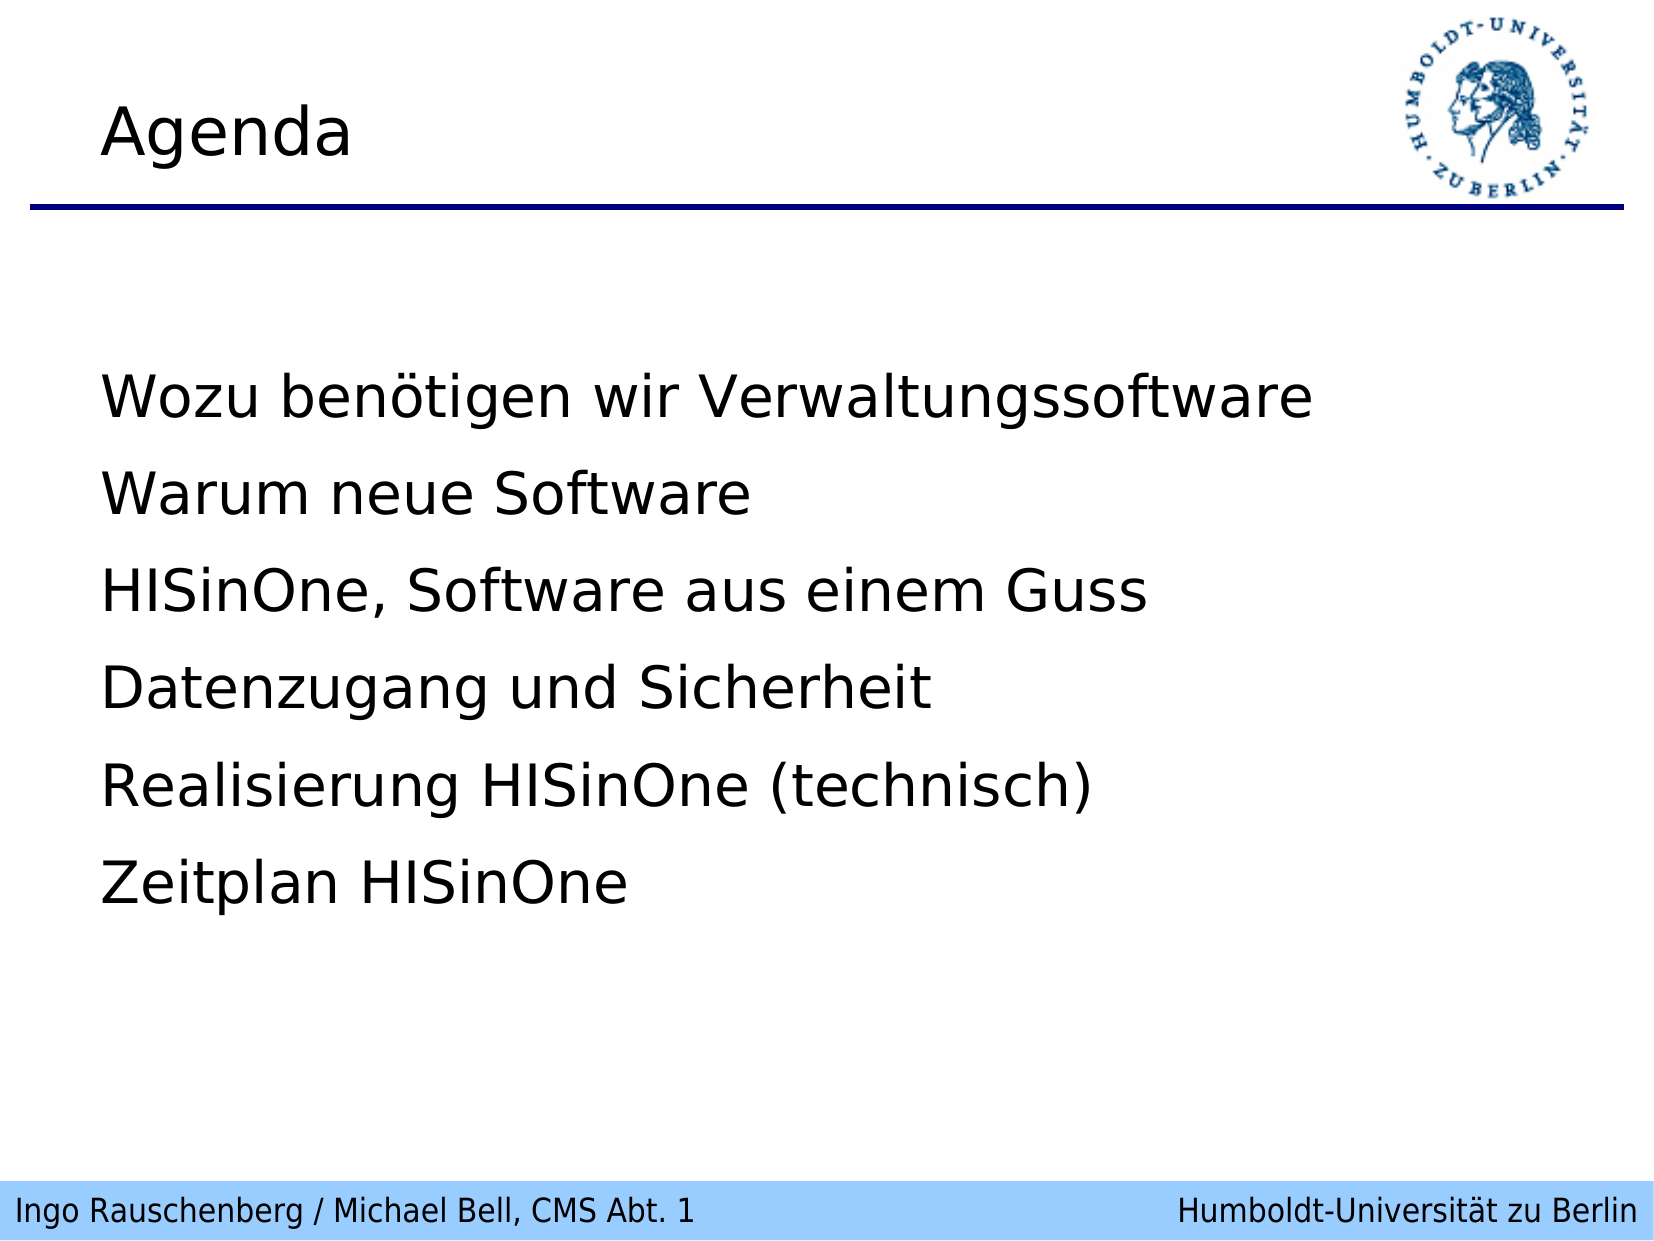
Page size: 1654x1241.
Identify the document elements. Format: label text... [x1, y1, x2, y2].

title Agenda [82, 56, 1388, 207]
picture [1398, 10, 1595, 204]
list Wozu benötigen wir Verwaltungssoftware Warum neue Software HISinOne, Software aus einem Guss Datenzugang und Sicherheit Realisierung HISinOne (technisch) Zeitplan HISinOne [82, 265, 1571, 1094]
text_box Humboldt-Universität zu Berlin [826, 1181, 1654, 1241]
text_box Ingo Rauschenberg / Michael Bell, CMS Abt. 1 [0, 1181, 826, 1241]
